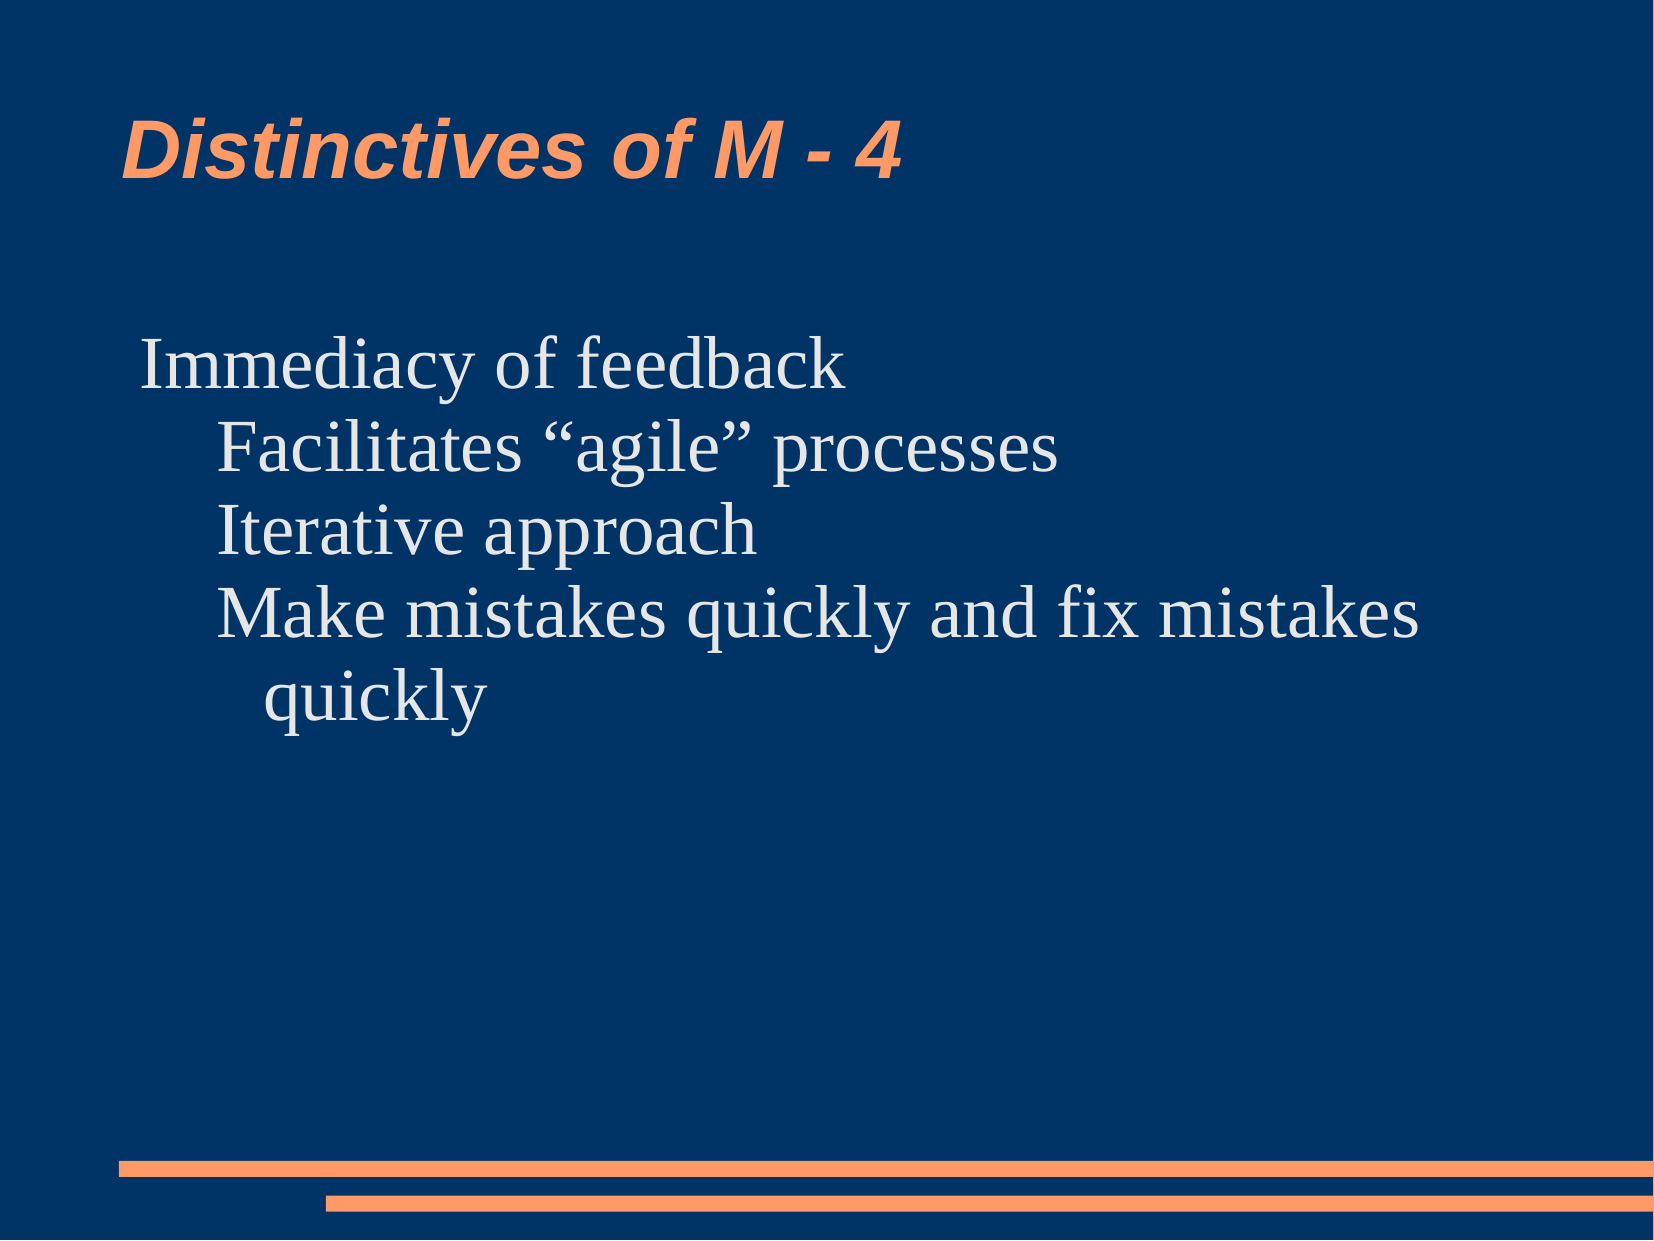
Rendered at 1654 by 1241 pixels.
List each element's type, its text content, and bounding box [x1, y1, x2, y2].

title Distinctives of M - 4 [121, 53, 1534, 247]
list Immediacy of feedback Facilitates “agile” processes Iterative approach Make mistakes quickly and fix mistakes quickly [121, 322, 1561, 1118]
